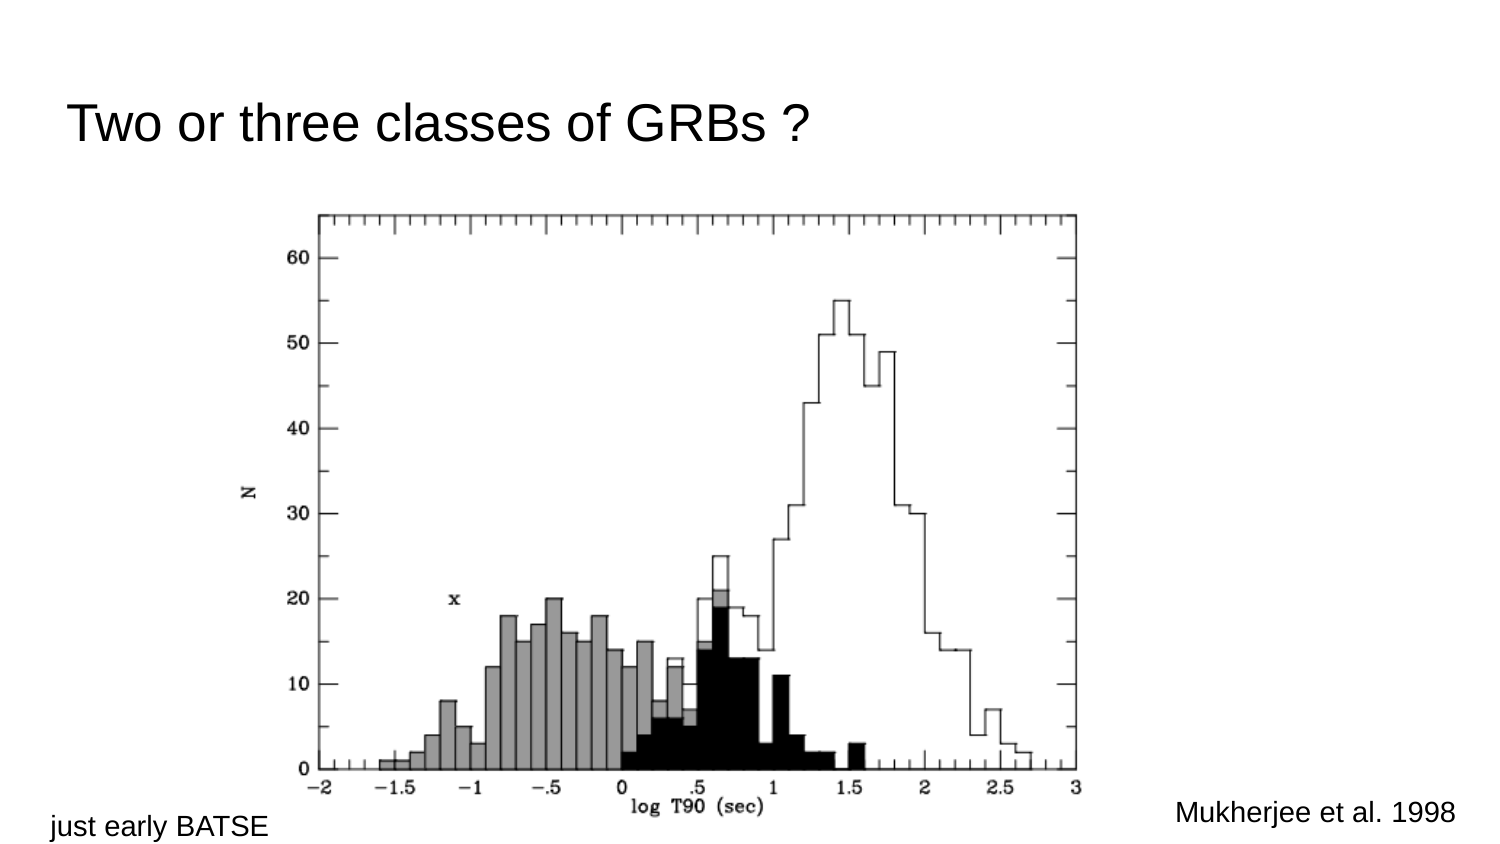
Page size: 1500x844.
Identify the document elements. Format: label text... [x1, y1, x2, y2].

text_box Mukherjee et al. 1998 [1159, 778, 1474, 844]
title Two or three classes of GRBs ? [51, 72, 1449, 167]
text_box just early BATSE [35, 792, 462, 844]
picture [225, 191, 1099, 825]
